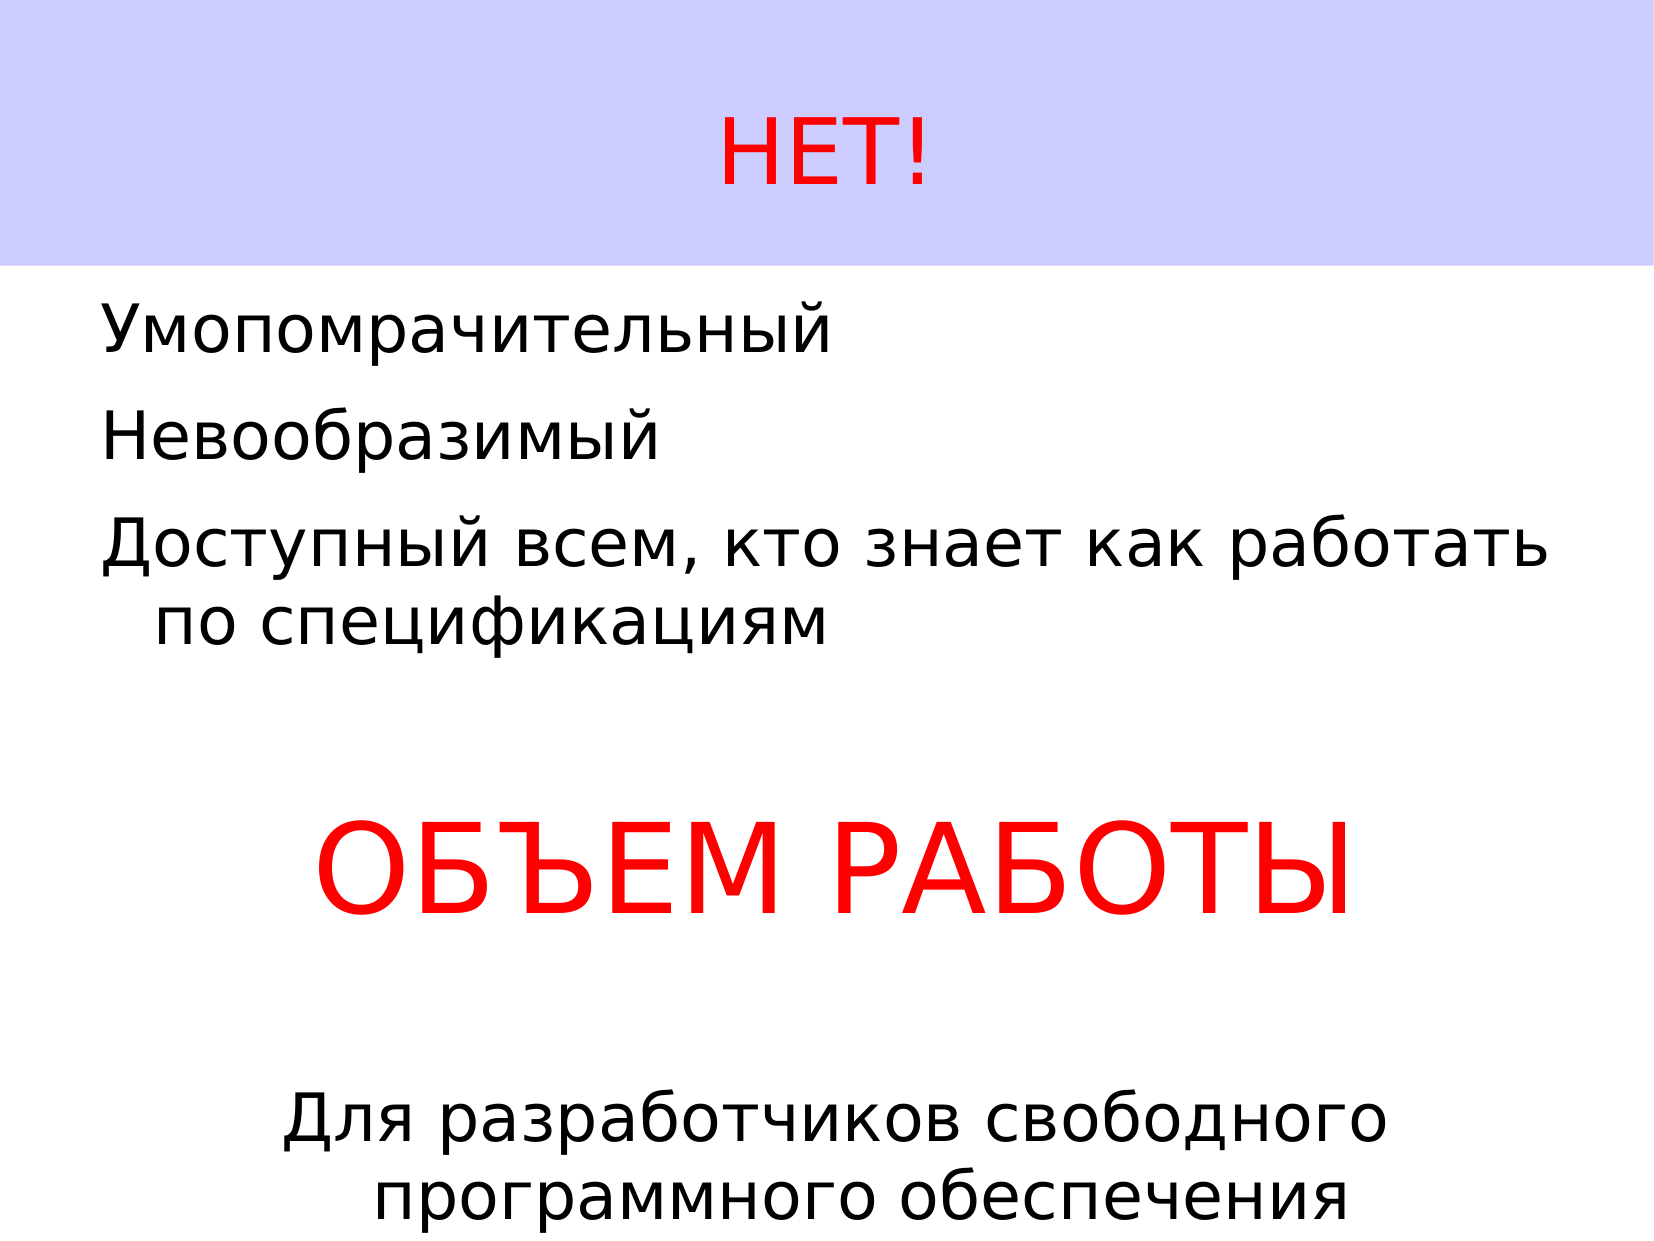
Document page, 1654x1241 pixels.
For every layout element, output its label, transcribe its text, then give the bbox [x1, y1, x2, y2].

list Умопомрачительный Невообразимый Доступный всем, кто знает как работать по спецификациям ОБЪЕМ РАБОТЫ Для разработчиков свободного программного обеспечения [82, 290, 1571, 1234]
title НЕТ! [82, 56, 1571, 250]
